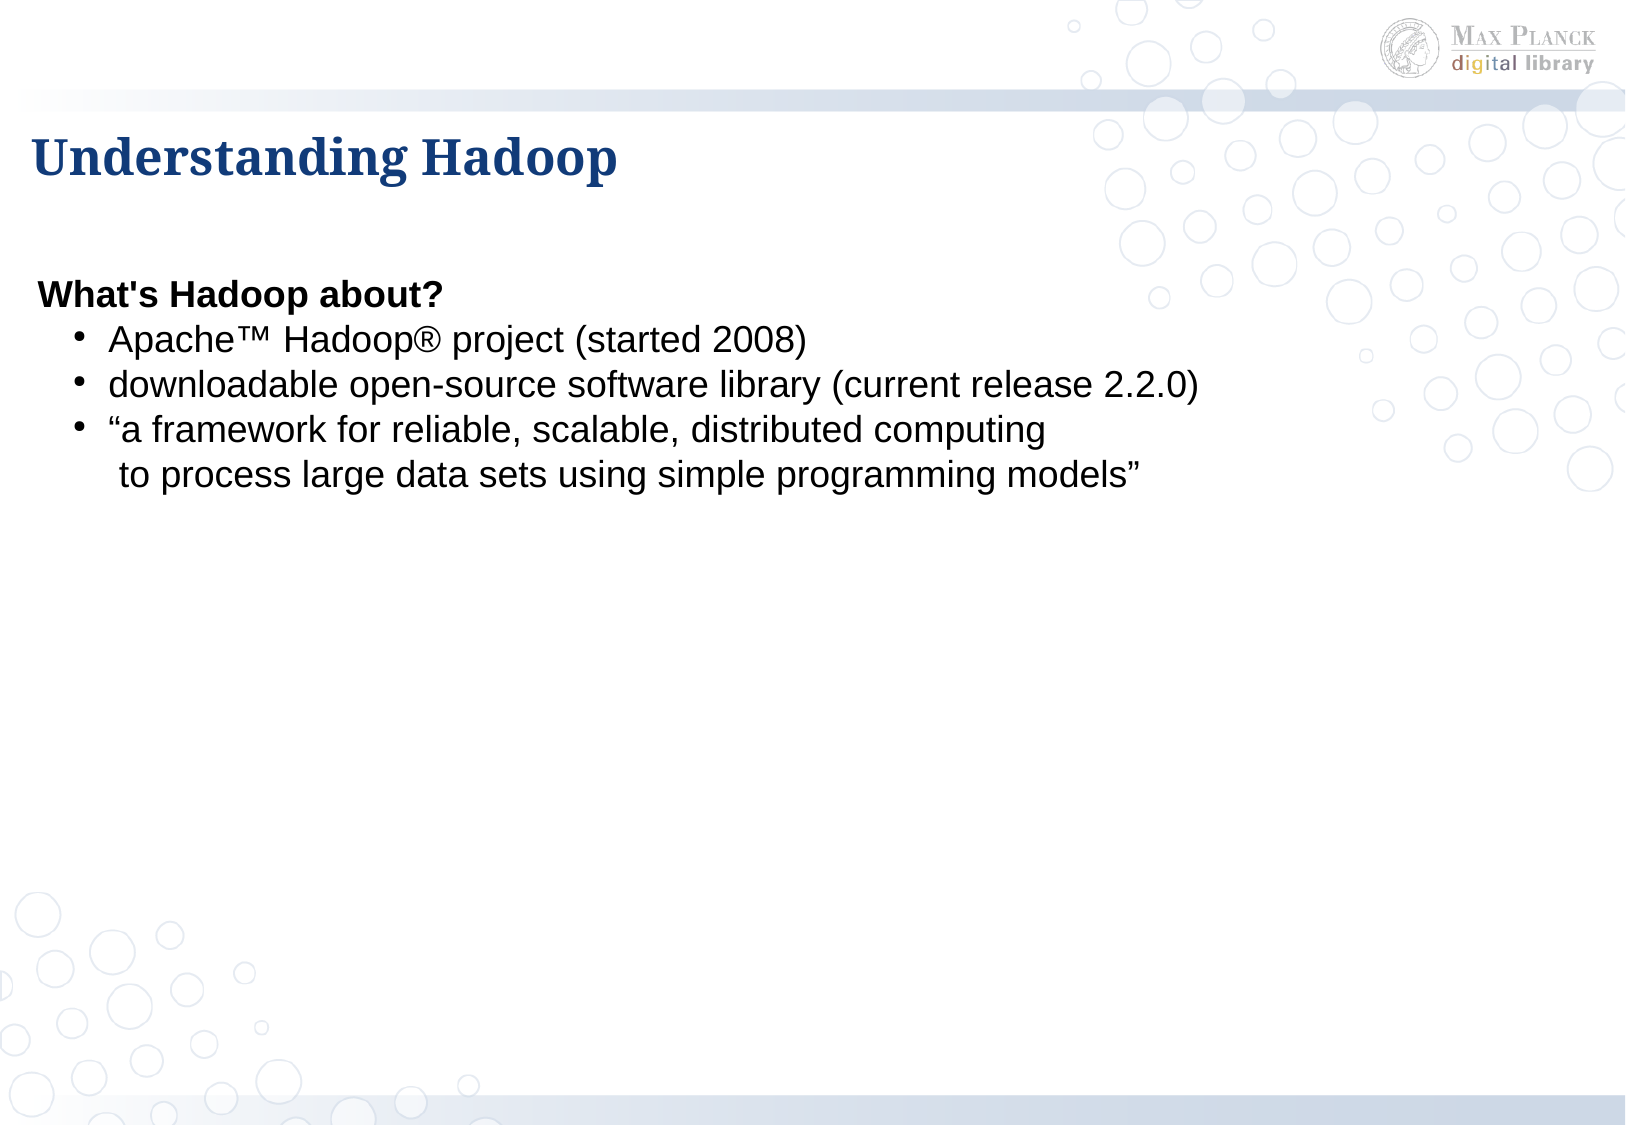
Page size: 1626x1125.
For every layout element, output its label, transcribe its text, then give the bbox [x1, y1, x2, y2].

text_box What's Hadoop about? Apache™ Hadoop® project (started 2008) downloadable open-source software library (current release 2.2.0) “a framework for reliable, scalable, distributed computing to process large data sets using simple programming models” [37, 269, 1598, 586]
list Understanding Hadoop [31, 125, 1594, 187]
picture [0, 0, 1626, 1125]
